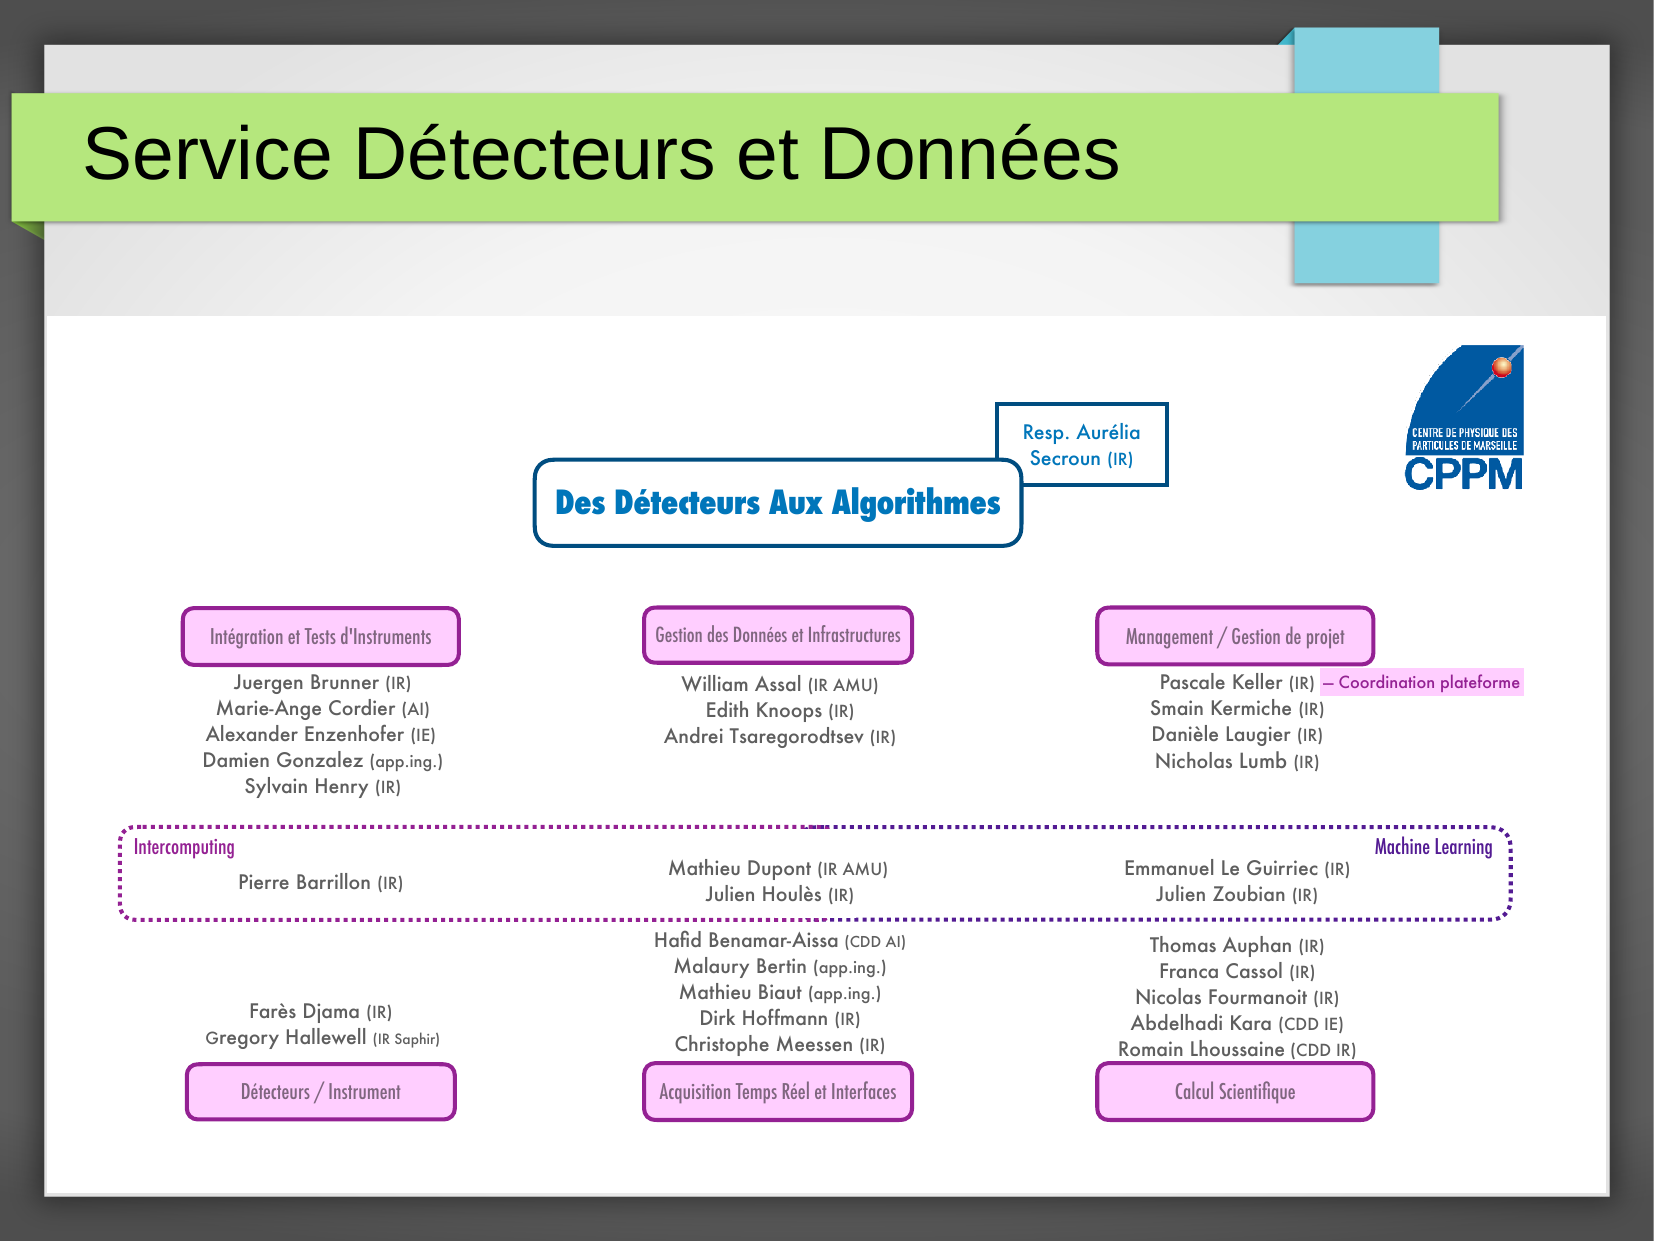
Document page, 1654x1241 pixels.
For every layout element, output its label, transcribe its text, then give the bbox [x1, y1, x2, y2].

picture [0, 0, 1654, 1241]
title Service Détecteurs et Données [82, 94, 1264, 213]
